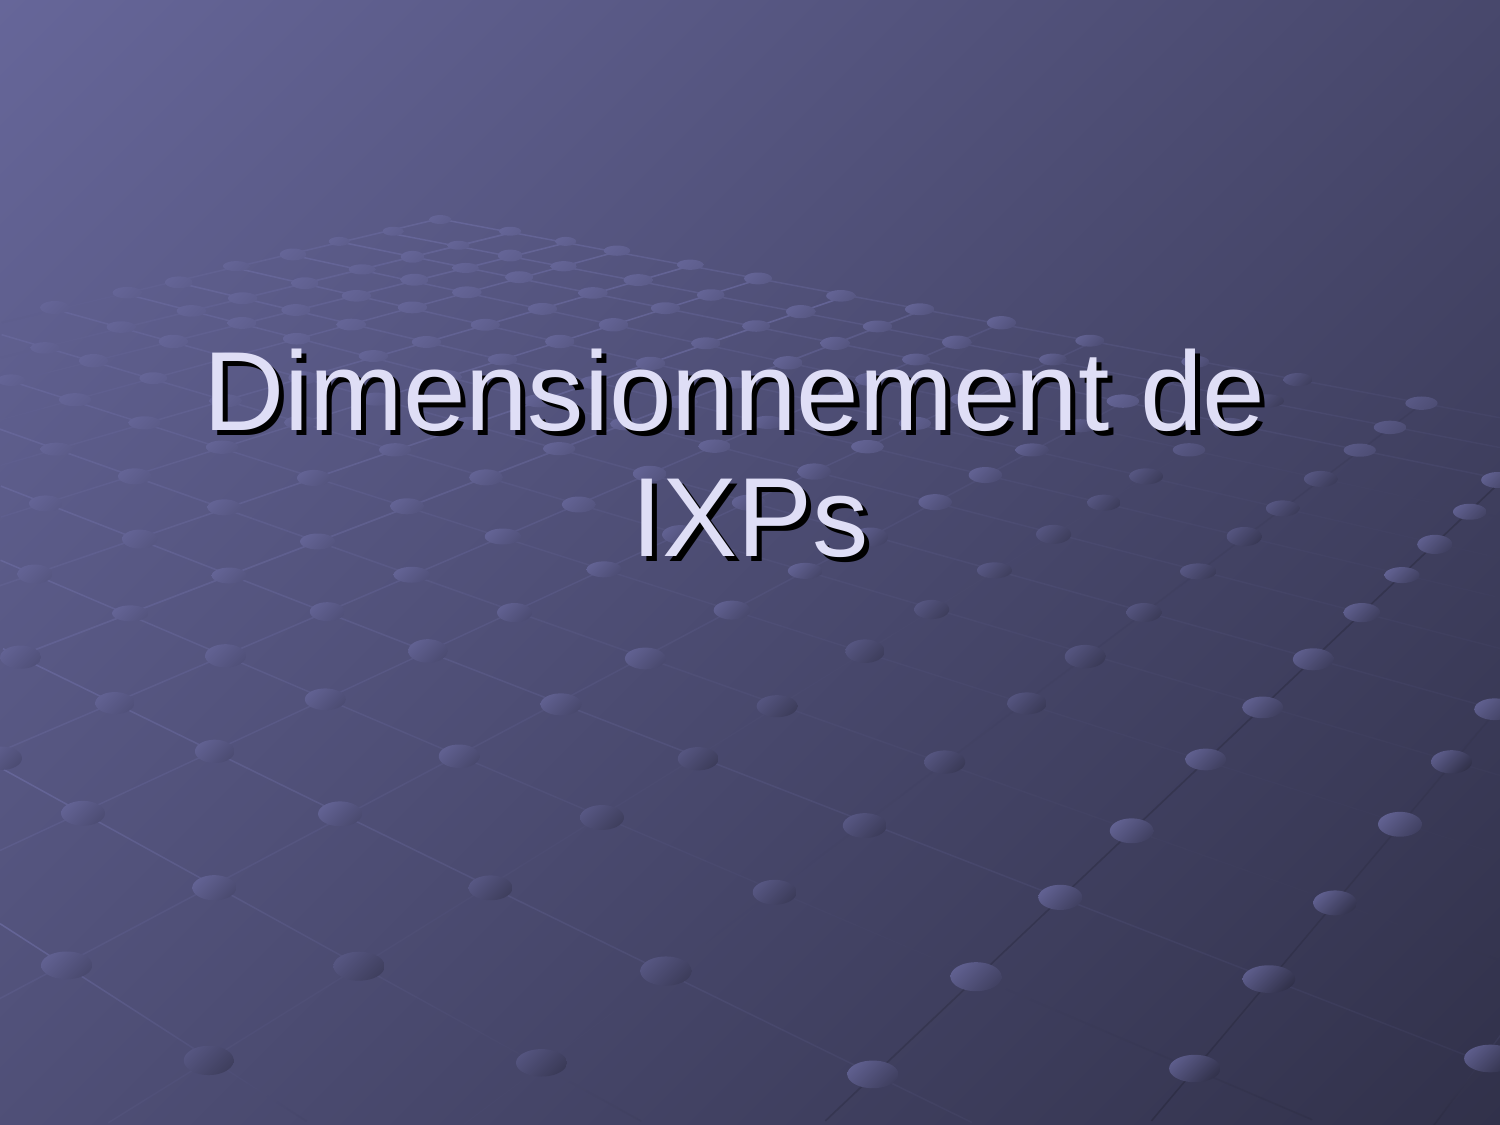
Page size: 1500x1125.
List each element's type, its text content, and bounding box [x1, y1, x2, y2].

title Dimensionnement de IXPs [112, 302, 1388, 588]
